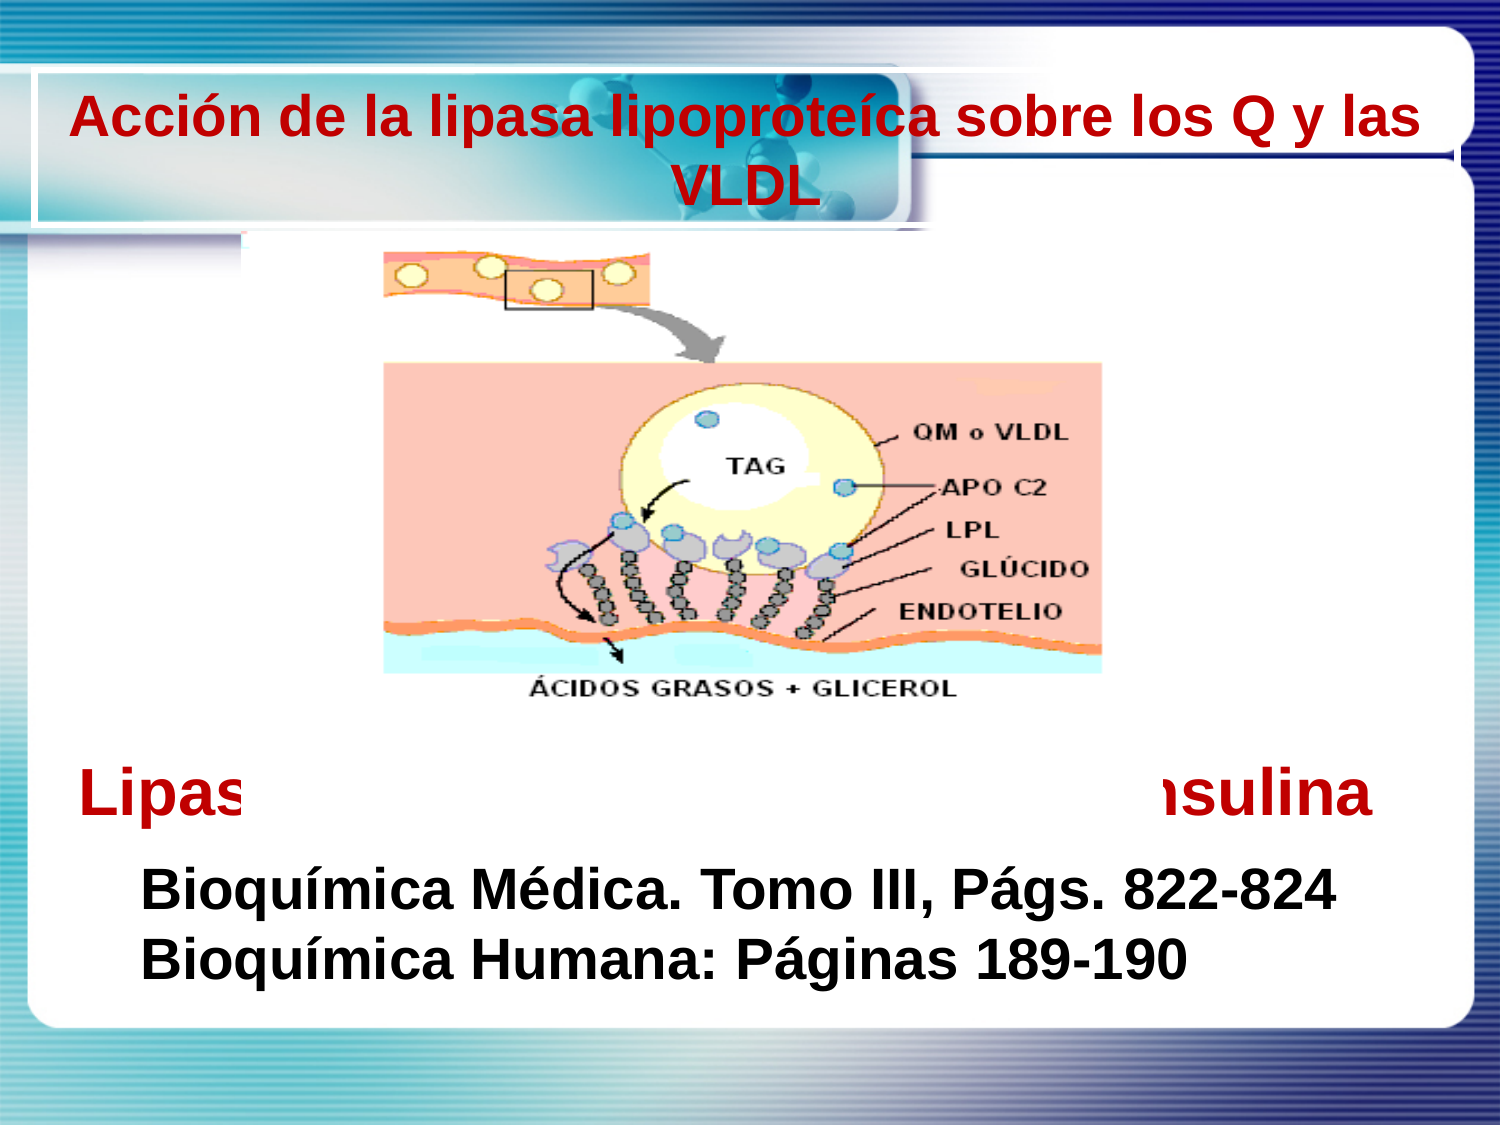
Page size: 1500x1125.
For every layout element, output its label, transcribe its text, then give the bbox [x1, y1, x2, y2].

text_box Acción de la lipasa lipoproteíca sobre los Q y las VLDL [34, 70, 1458, 225]
text_box Lipasa lipoprotéica inducida por insulina [46, 741, 241, 837]
text_box Bioquímica Médica. Tomo III, Págs. 822-824 Bioquímica Humana: Páginas 189-190 [125, 843, 1367, 999]
text_box Lipasa lipoprotéica inducida por insulina [1163, 741, 1406, 837]
picture [0, 0, 1500, 1125]
